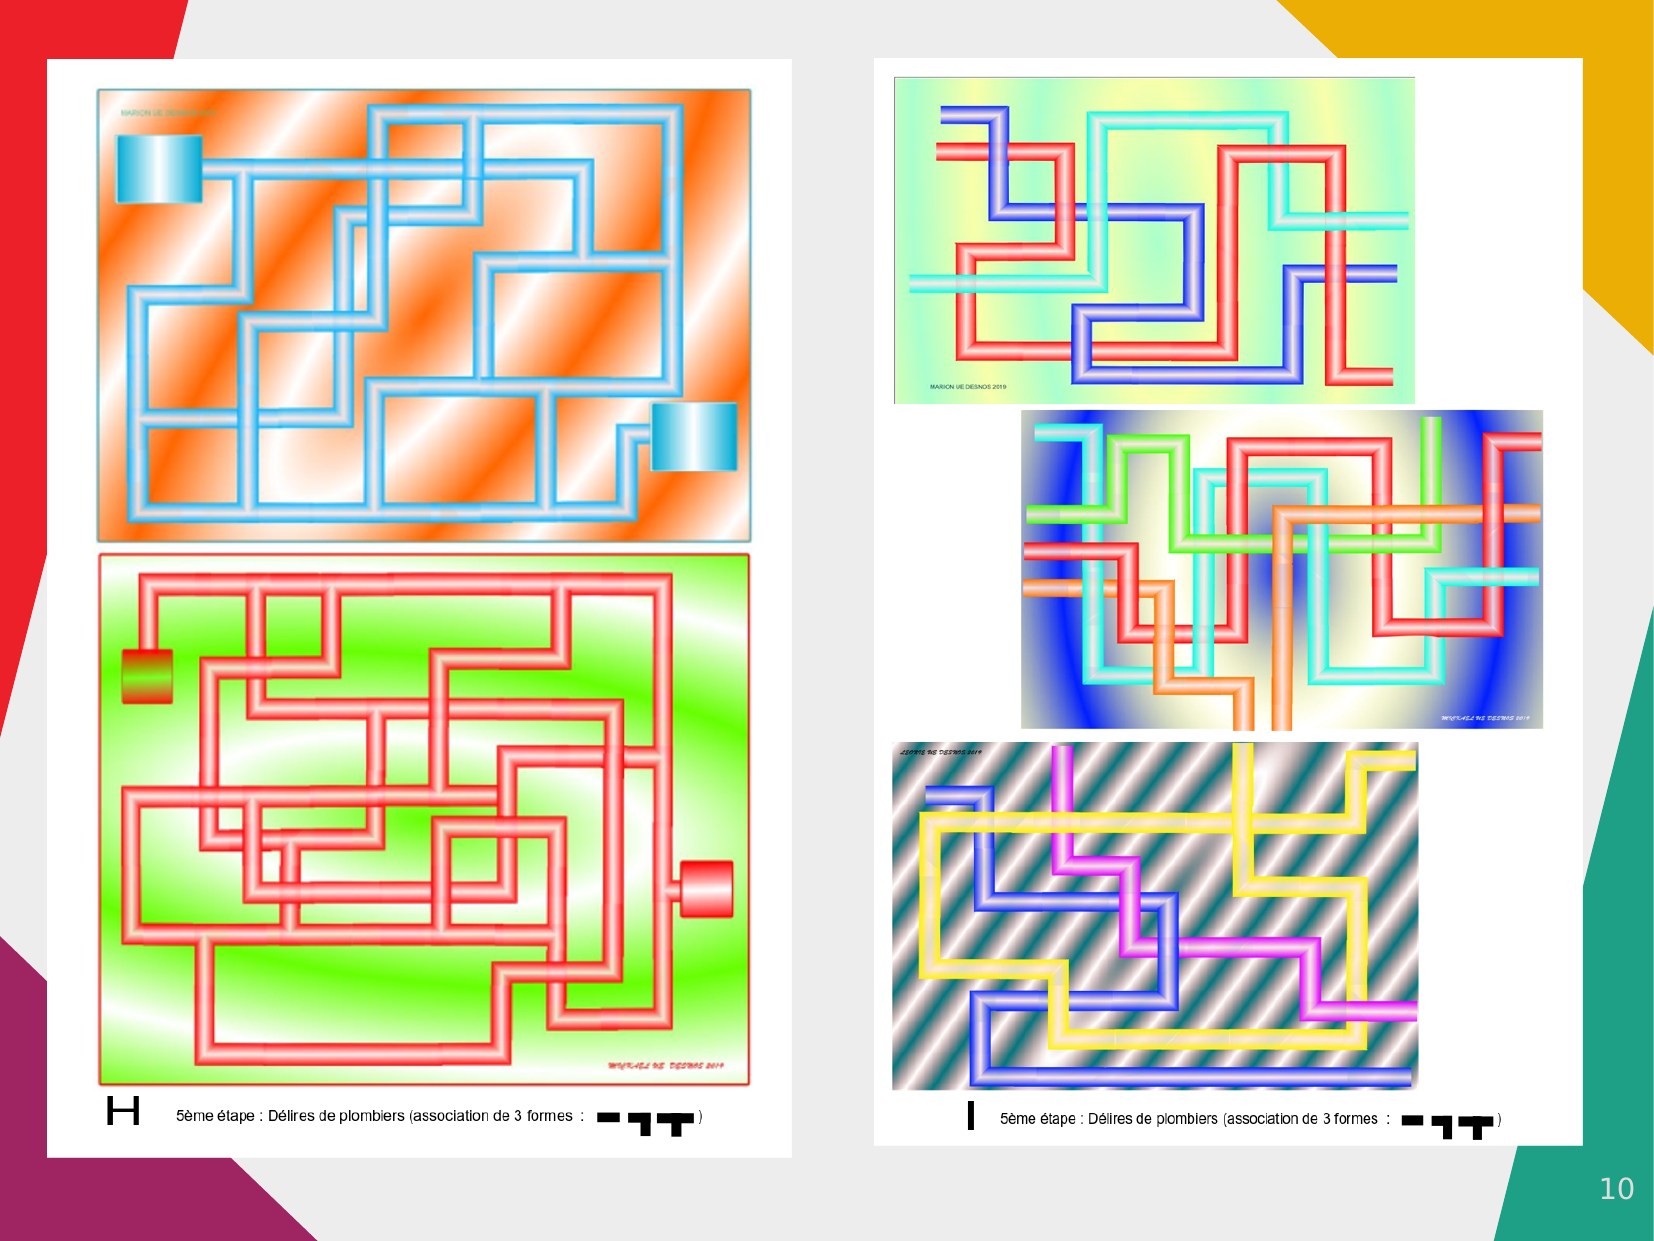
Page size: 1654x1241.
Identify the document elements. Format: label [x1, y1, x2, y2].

picture [874, 58, 1583, 1146]
picture [47, 59, 792, 1158]
